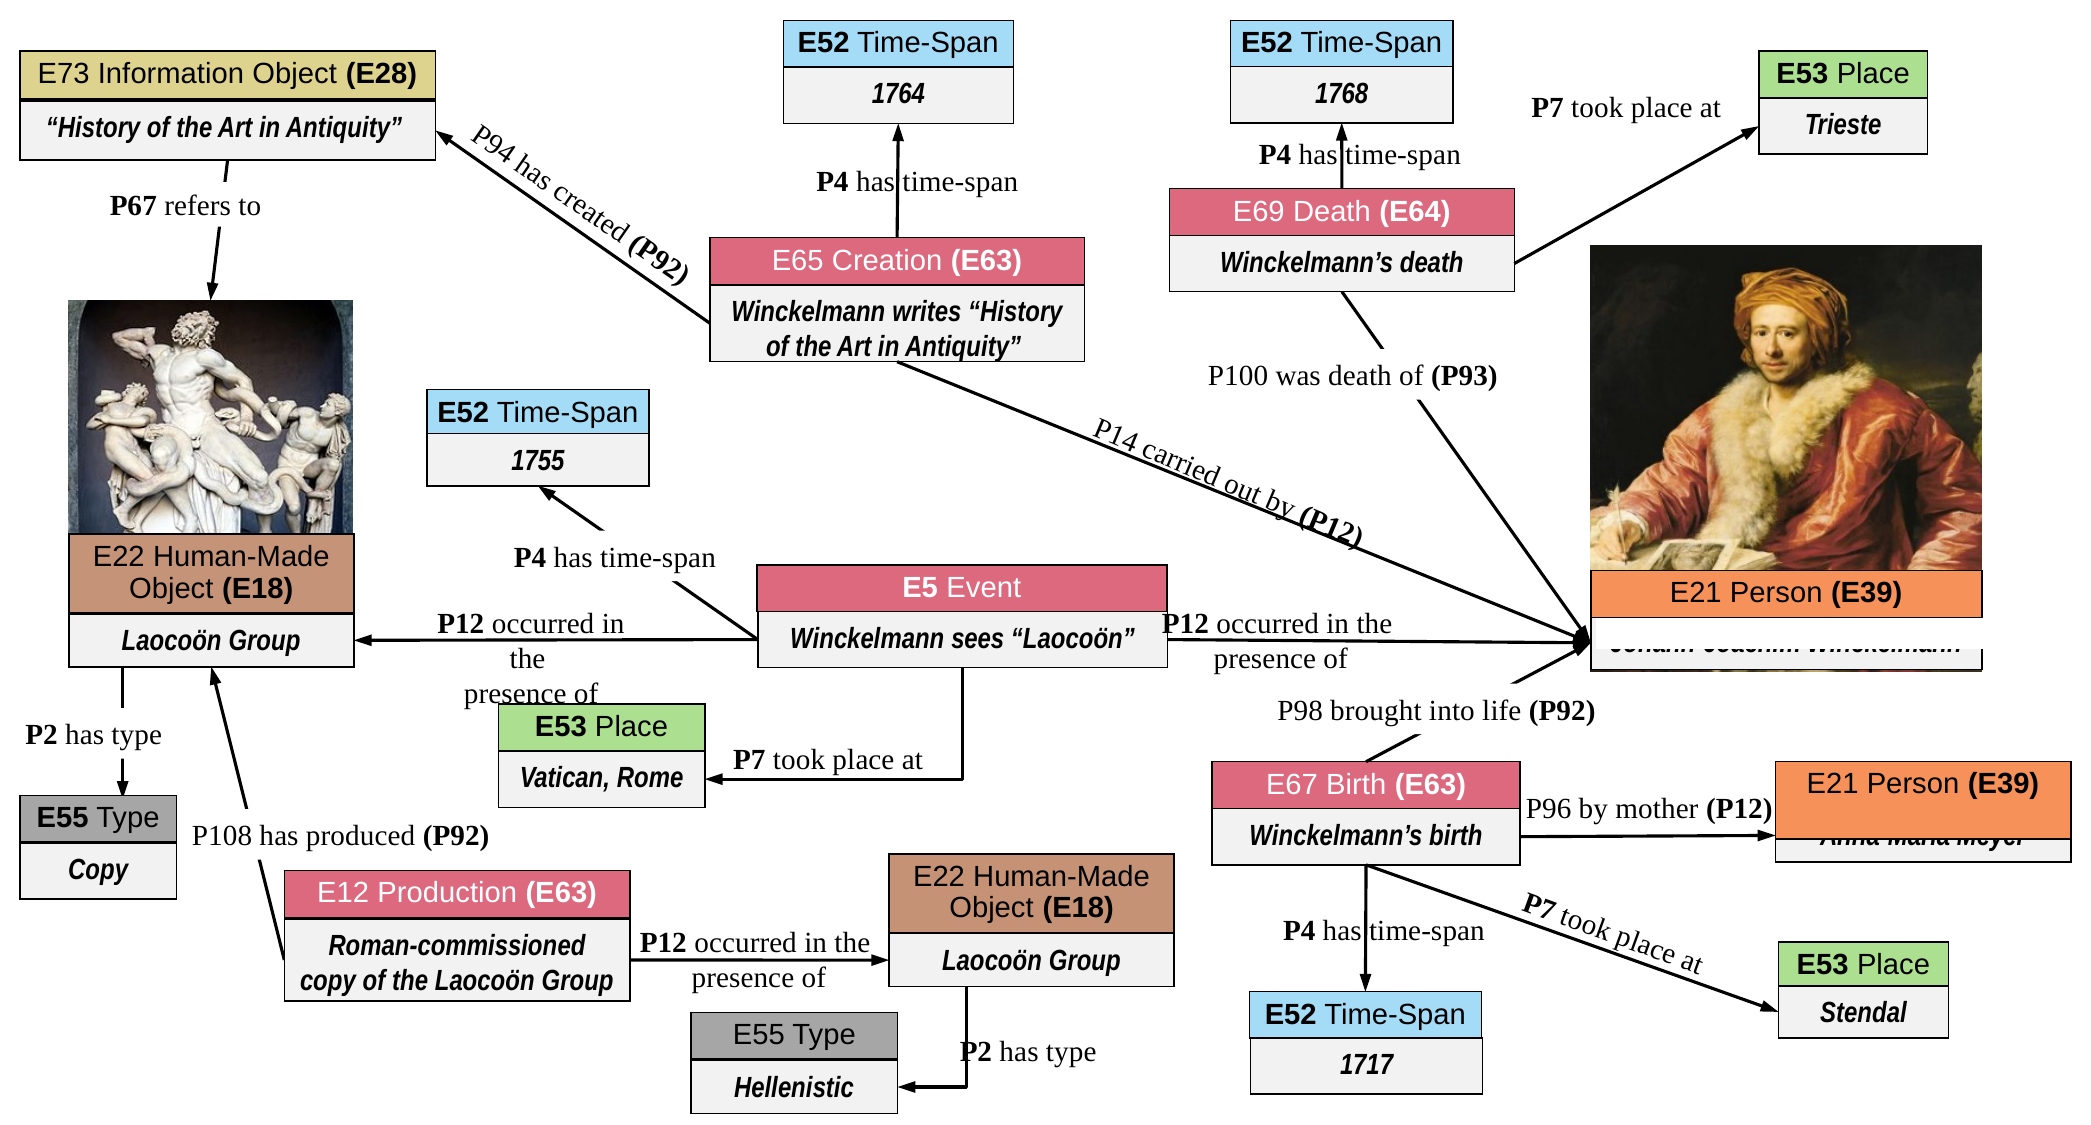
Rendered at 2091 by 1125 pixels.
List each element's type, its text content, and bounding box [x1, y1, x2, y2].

text_box E55 Type [691, 1012, 898, 1060]
text_box E22 Human-Made Object (E18) [68, 534, 354, 613]
text_box P67 refers to [94, 182, 285, 227]
text_box P14 carried out by (P12) [1072, 395, 1388, 568]
text_box Winckelmann’s death [1169, 235, 1515, 292]
text_box P2 has type [944, 1025, 1114, 1076]
text_box E55 Type [19, 795, 177, 842]
text_box 1717 [1250, 1037, 1483, 1094]
text_box P7 took place at [1502, 870, 1729, 995]
text_box E53 Place [1758, 51, 1928, 97]
text_box E65 Creation (E63) [709, 237, 1085, 284]
text_box P4 has time-span [1244, 127, 1340, 179]
text_box E52 Time-Span [1230, 20, 1453, 66]
text_box “History of the Art in Antiquity” [19, 100, 436, 161]
text_box 1764 [783, 67, 1014, 124]
text_box P96 by mother (P12) [1510, 781, 1812, 832]
text_box Laocoön Group [68, 614, 354, 667]
text_box Copy [19, 842, 177, 899]
text_box P4 has time-span [498, 530, 737, 582]
text_box Roman-commissioned copy of the Laocoön Group [284, 919, 619, 1002]
text_box P4 has time-span [1268, 904, 1502, 955]
text_box P12 occurred in the presence of [1136, 596, 1426, 683]
text_box P2 has type [10, 708, 180, 759]
text_box E67 Birth (E63) [1212, 761, 1520, 808]
text_box P100 was death of (P93) [1189, 349, 1524, 400]
text_box E53 Place [1778, 942, 1949, 985]
text_box E21 Person (E39) [1775, 761, 2071, 808]
text_box E69 Death (E64) [1169, 188, 1515, 235]
text_box E21 Person (E39) [1590, 570, 1982, 618]
text_box P12 occurred in the presence of [619, 915, 898, 1002]
text_box Trieste [1758, 98, 1928, 155]
text_box 1768 [1230, 66, 1453, 123]
text_box P4 has time-span [1344, 127, 1486, 179]
text_box E22 Human-Made Object (E18) [889, 853, 1175, 933]
text_box Winckelmann sees “Laocoön” [757, 612, 1136, 668]
text_box P98 brought into life (P92) [1232, 683, 1641, 735]
text_box P12 occurred in the presence of [400, 596, 662, 683]
text_box E52 Time-Span [427, 389, 649, 433]
text_box E12 Production (E63) [284, 870, 630, 918]
picture [68, 300, 353, 533]
text_box E53 Place [498, 704, 705, 750]
text_box Laocoön Group [889, 933, 1175, 987]
text_box P7 took place at [718, 732, 955, 778]
text_box Vatican, Rome [498, 751, 705, 808]
text_box Stendal [1778, 985, 1949, 1039]
text_box P7 took place at [1516, 80, 1738, 132]
text_box P108 has produced (P92) [177, 809, 528, 860]
text_box Winckelmann’s birth [1212, 808, 1520, 865]
text_box 1755 [427, 433, 649, 486]
text_box P4 has time-span [801, 155, 1036, 206]
text_box [1597, 573, 1989, 621]
text_box Winckelmann writes “History of the Art in Antiquity” [709, 284, 1085, 362]
text_box Hellenistic [690, 1060, 898, 1114]
text_box E5 Event [756, 564, 1167, 612]
text_box E73 Information Object (E28) [19, 51, 436, 99]
text_box Johann-Joachim Winckelmann [1590, 618, 1982, 670]
picture [1590, 245, 1982, 570]
text_box P94 has created (P92) [449, 100, 727, 315]
text_box E52 Time-Span [783, 20, 1014, 66]
text_box Anna-Maria Meyer [1775, 840, 2071, 863]
text_box E52 Time-Span [1249, 991, 1482, 1039]
